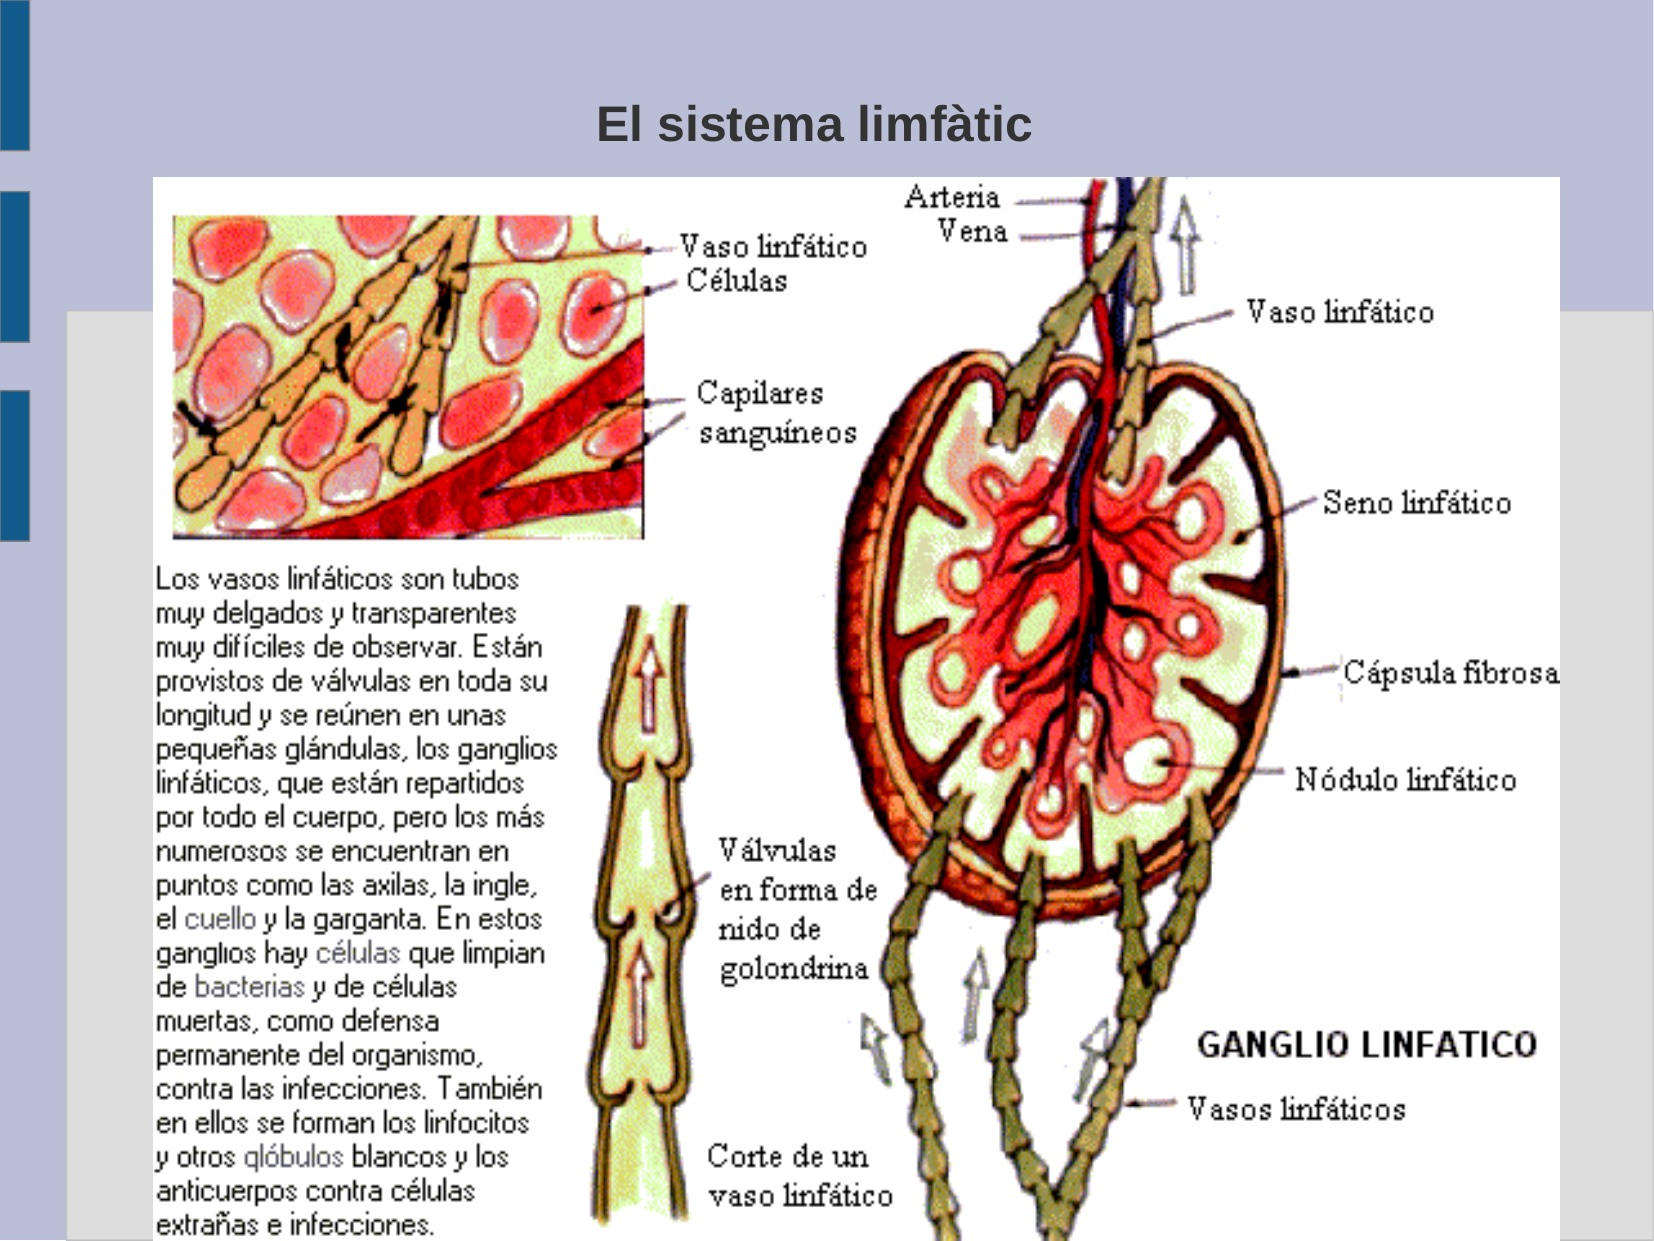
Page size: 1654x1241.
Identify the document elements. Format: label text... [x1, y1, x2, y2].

title El sistema limfàtic [70, 35, 1560, 160]
picture [153, 177, 1560, 1241]
